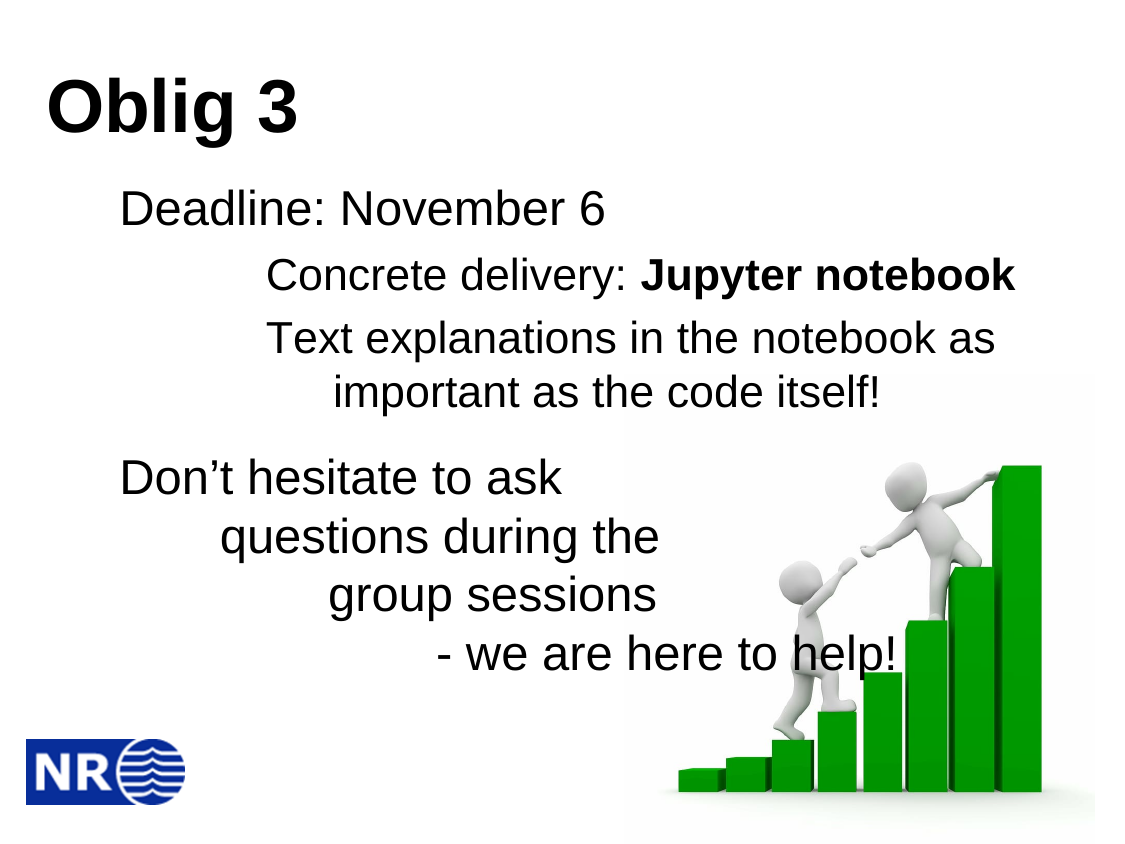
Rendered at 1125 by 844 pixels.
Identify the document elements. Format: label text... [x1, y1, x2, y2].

picture [624, 374, 1095, 844]
title Oblig 3 [30, 32, 1095, 157]
list Deadline: November 6 Concrete delivery: Jupyter notebook Text explanations in the notebook as important as the code itself! Don’t hesitate to ask questions during the group sessions - we are here to help! [30, 168, 1046, 741]
